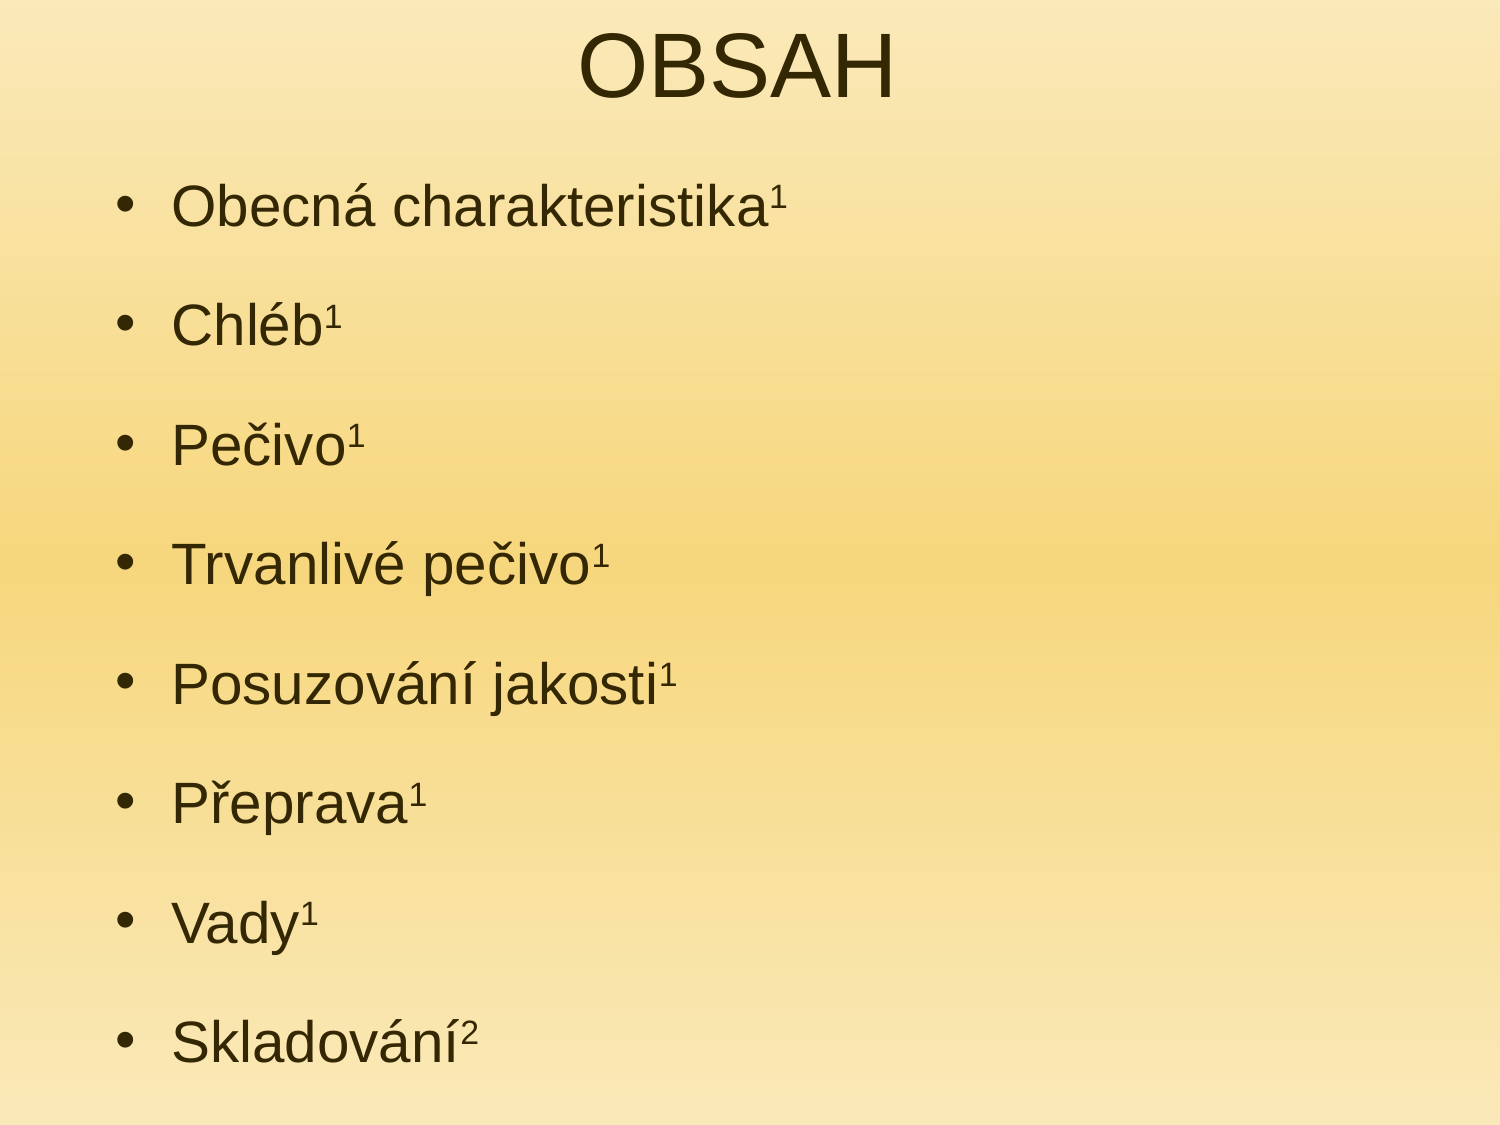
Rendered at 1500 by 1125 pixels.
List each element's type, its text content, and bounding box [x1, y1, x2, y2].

list Obecná charakteristika1 Chléb1 Pečivo1 Trvanlivé pečivo1 Posuzování jakosti1 Přeprava1 Vady1 Skladování2 [100, 125, 1376, 1125]
title OBSAH [100, 0, 1376, 124]
